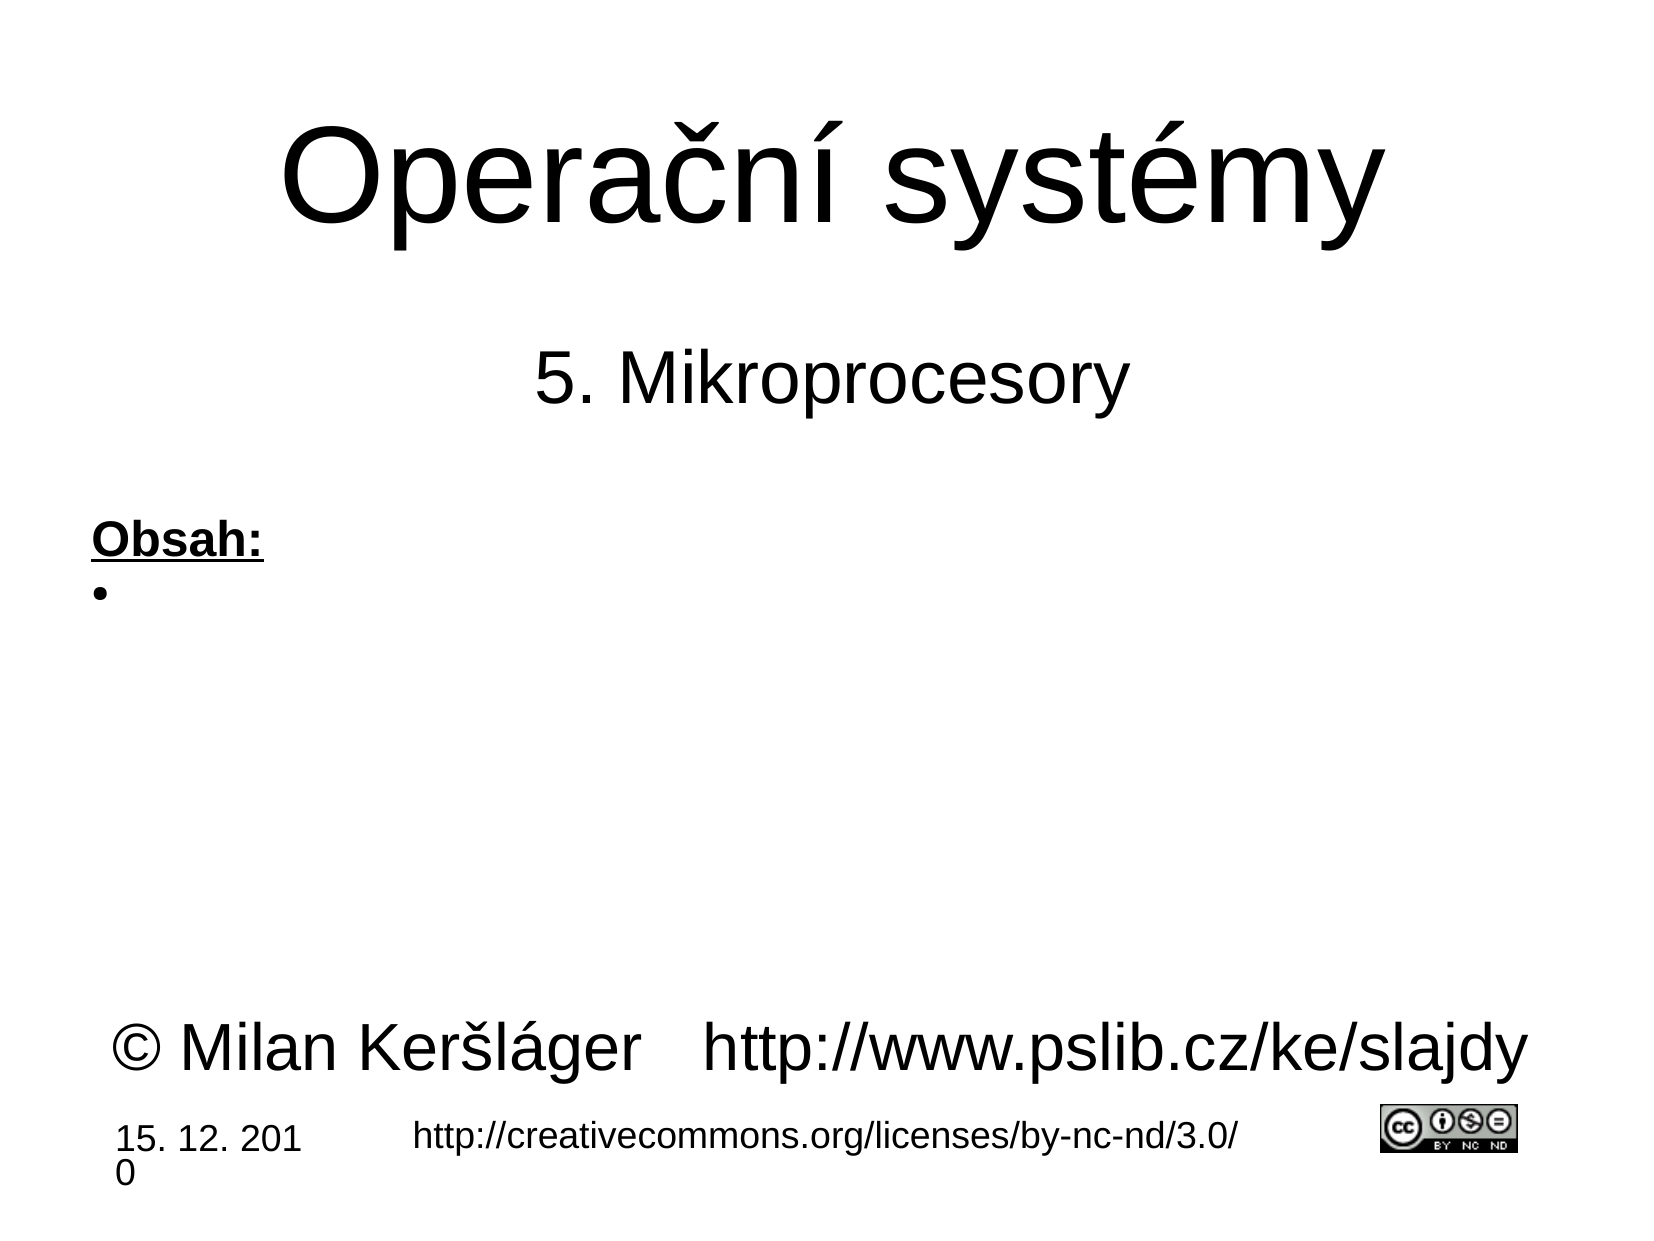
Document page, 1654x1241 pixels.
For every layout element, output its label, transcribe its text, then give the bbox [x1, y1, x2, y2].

text_box http://creativecommons.org/licenses/by-nc-nd/3.0/ [339, 1107, 1313, 1165]
text_box Obsah: [76, 503, 1583, 631]
picture [1380, 1104, 1518, 1153]
text_box 15.12.2010 [100, 1110, 337, 1168]
list © Milan Keršláger http://www.pslib.cz/ke/slajdy [76, 1009, 1565, 1087]
title Operační systémy 5. Mikroprocesory [88, 56, 1577, 461]
